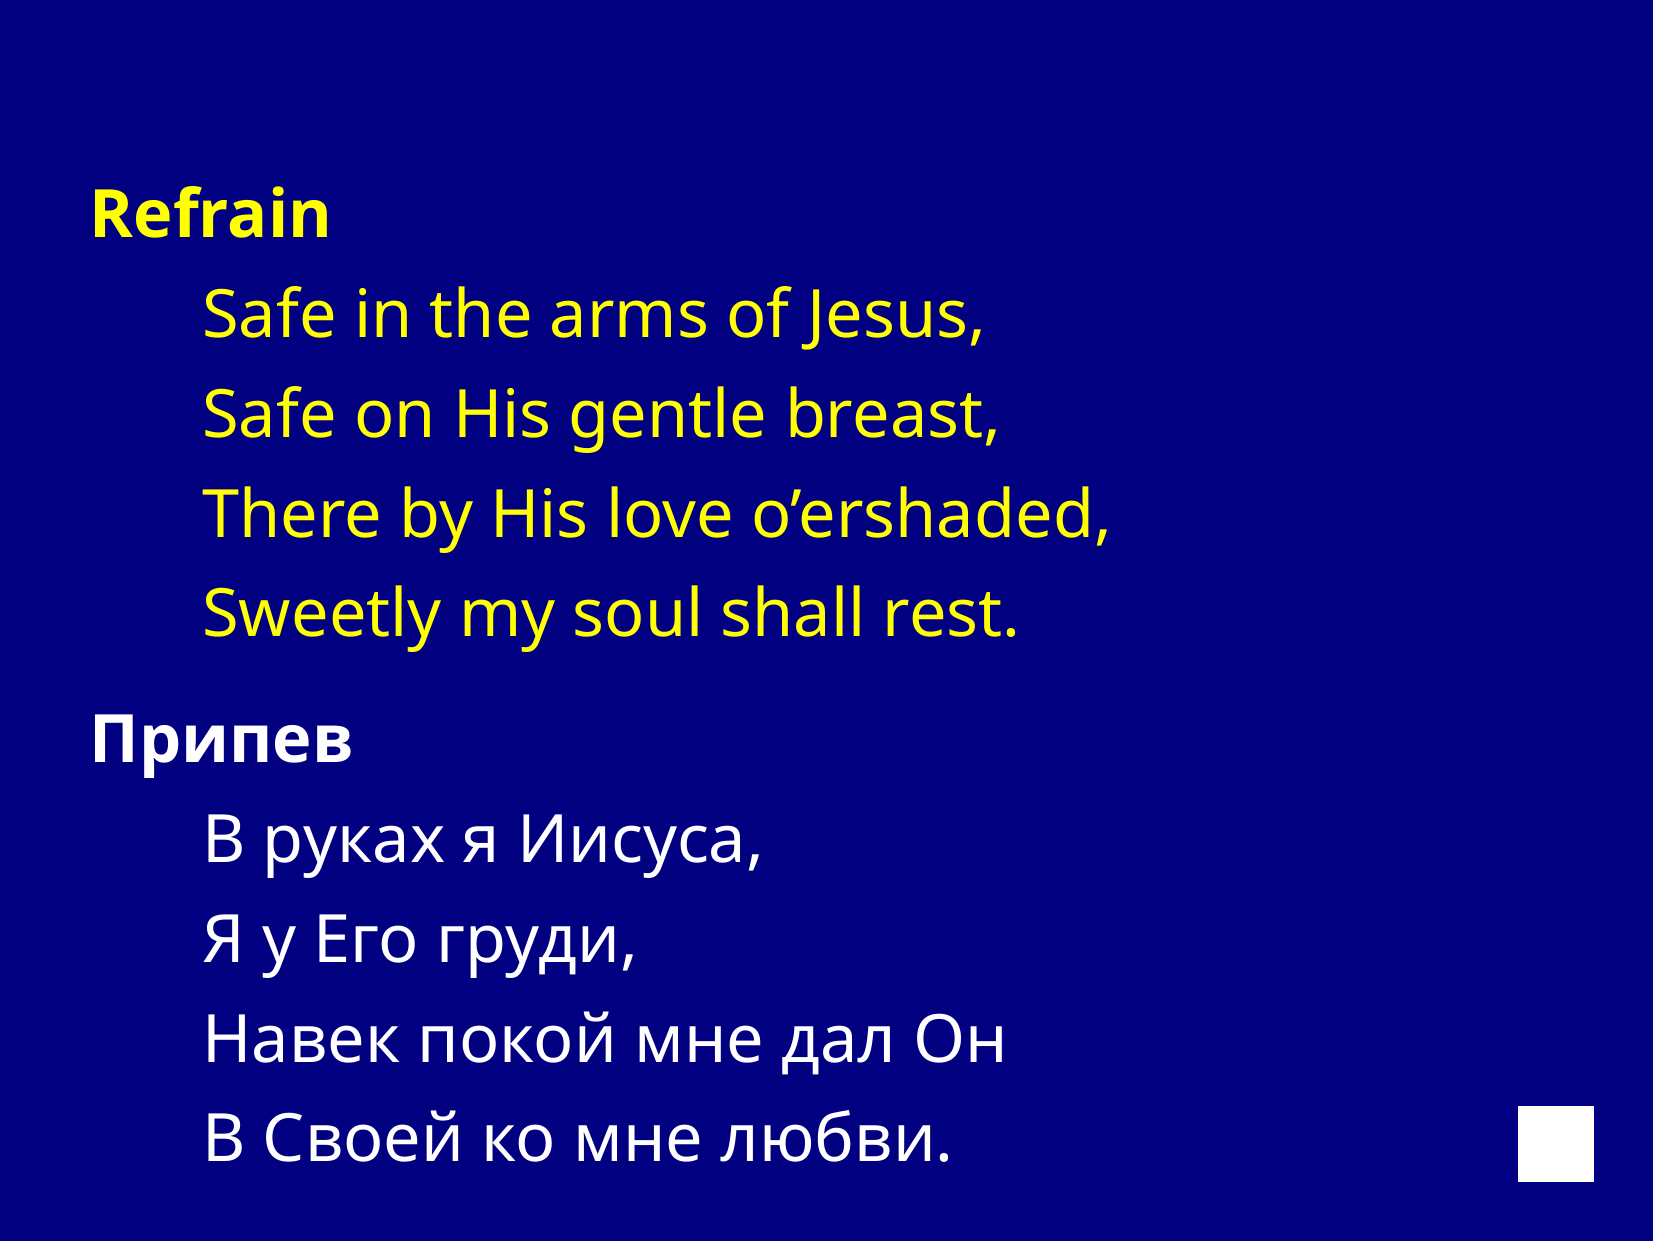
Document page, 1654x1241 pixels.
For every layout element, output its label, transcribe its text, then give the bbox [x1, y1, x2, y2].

text_box [1518, 1106, 1594, 1182]
text_box Припев В руках я Иисуса, Я у Его груди, Навек покой мне дал Он В Своей ко мне любви. [75, 675, 1576, 1163]
text_box Refrain Safe in the arms of Jesus, Safe on His gentle breast, There by His love o’ershaded, Sweetly my soul shall rest. [75, 150, 1576, 638]
